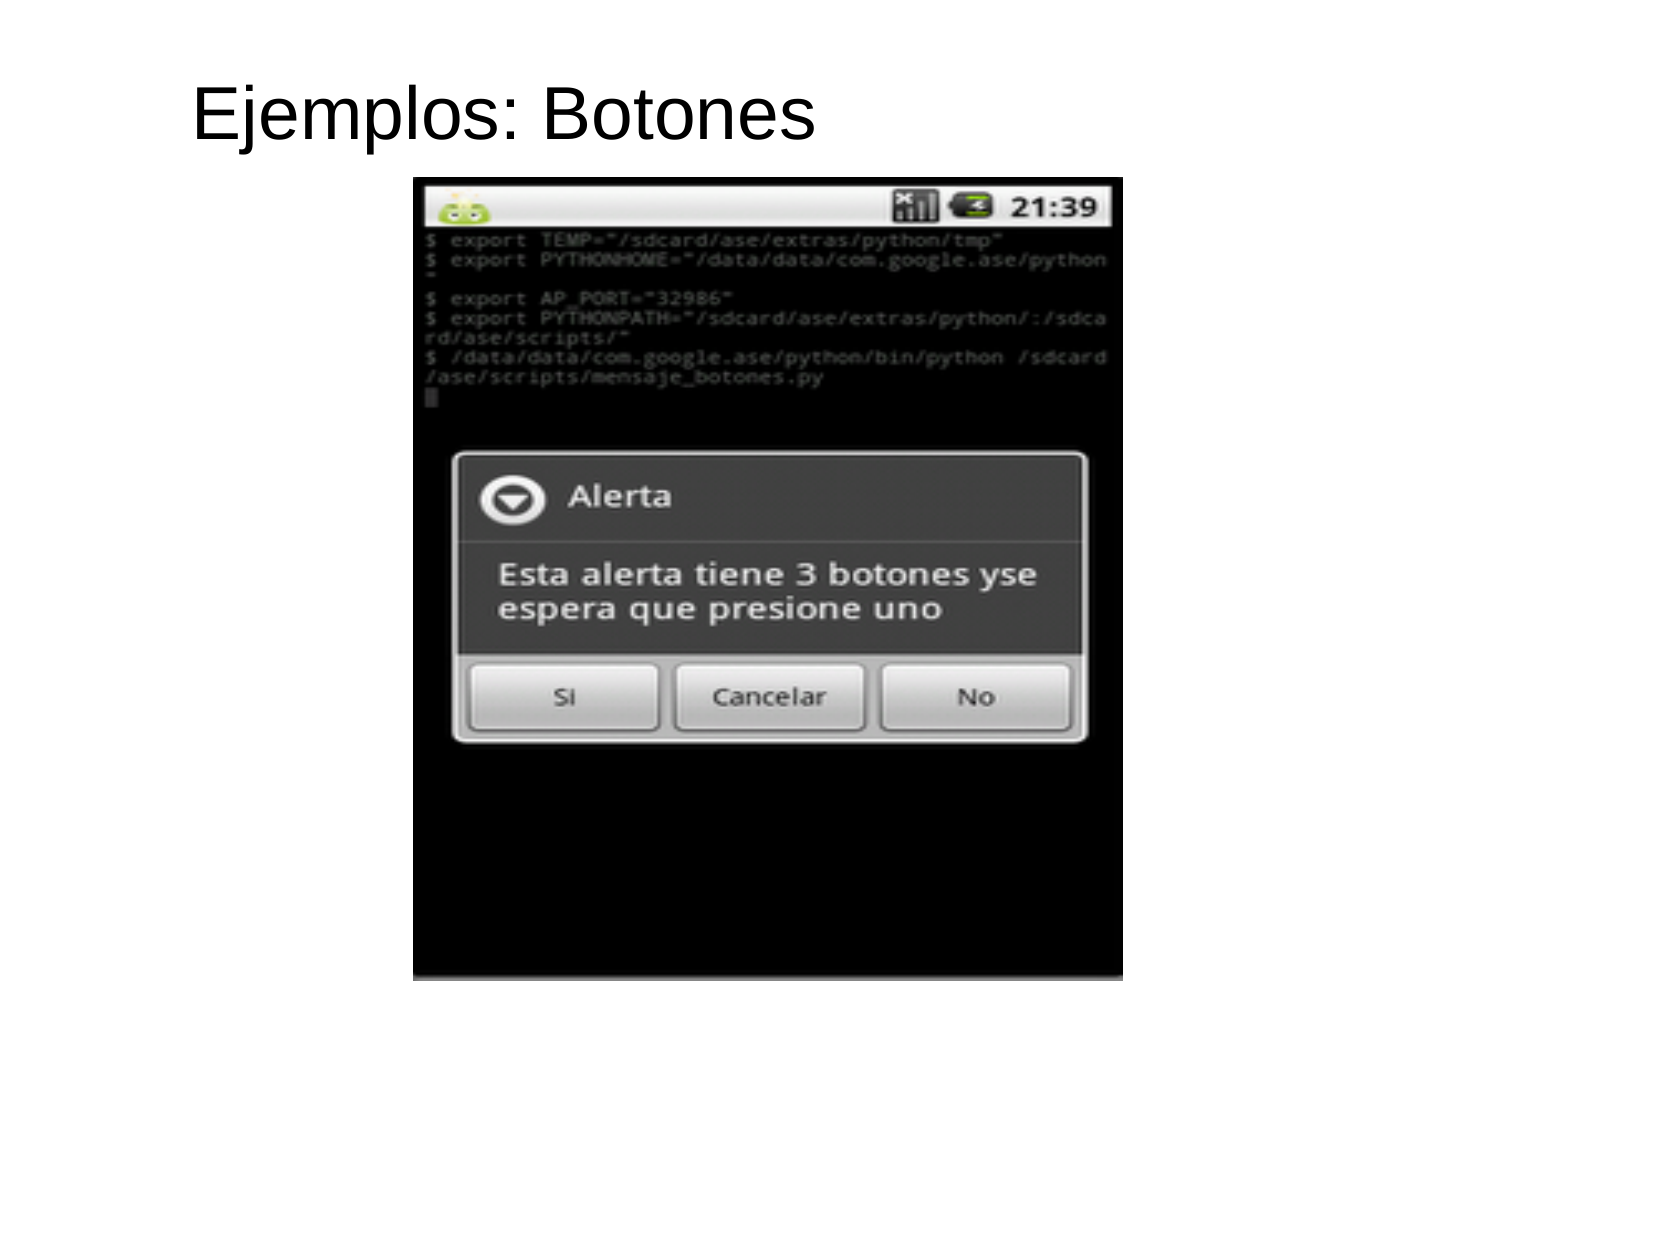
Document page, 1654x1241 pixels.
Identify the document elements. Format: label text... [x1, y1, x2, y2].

text_box Ejemplos: Botones [177, 64, 1536, 163]
picture [413, 177, 1123, 981]
